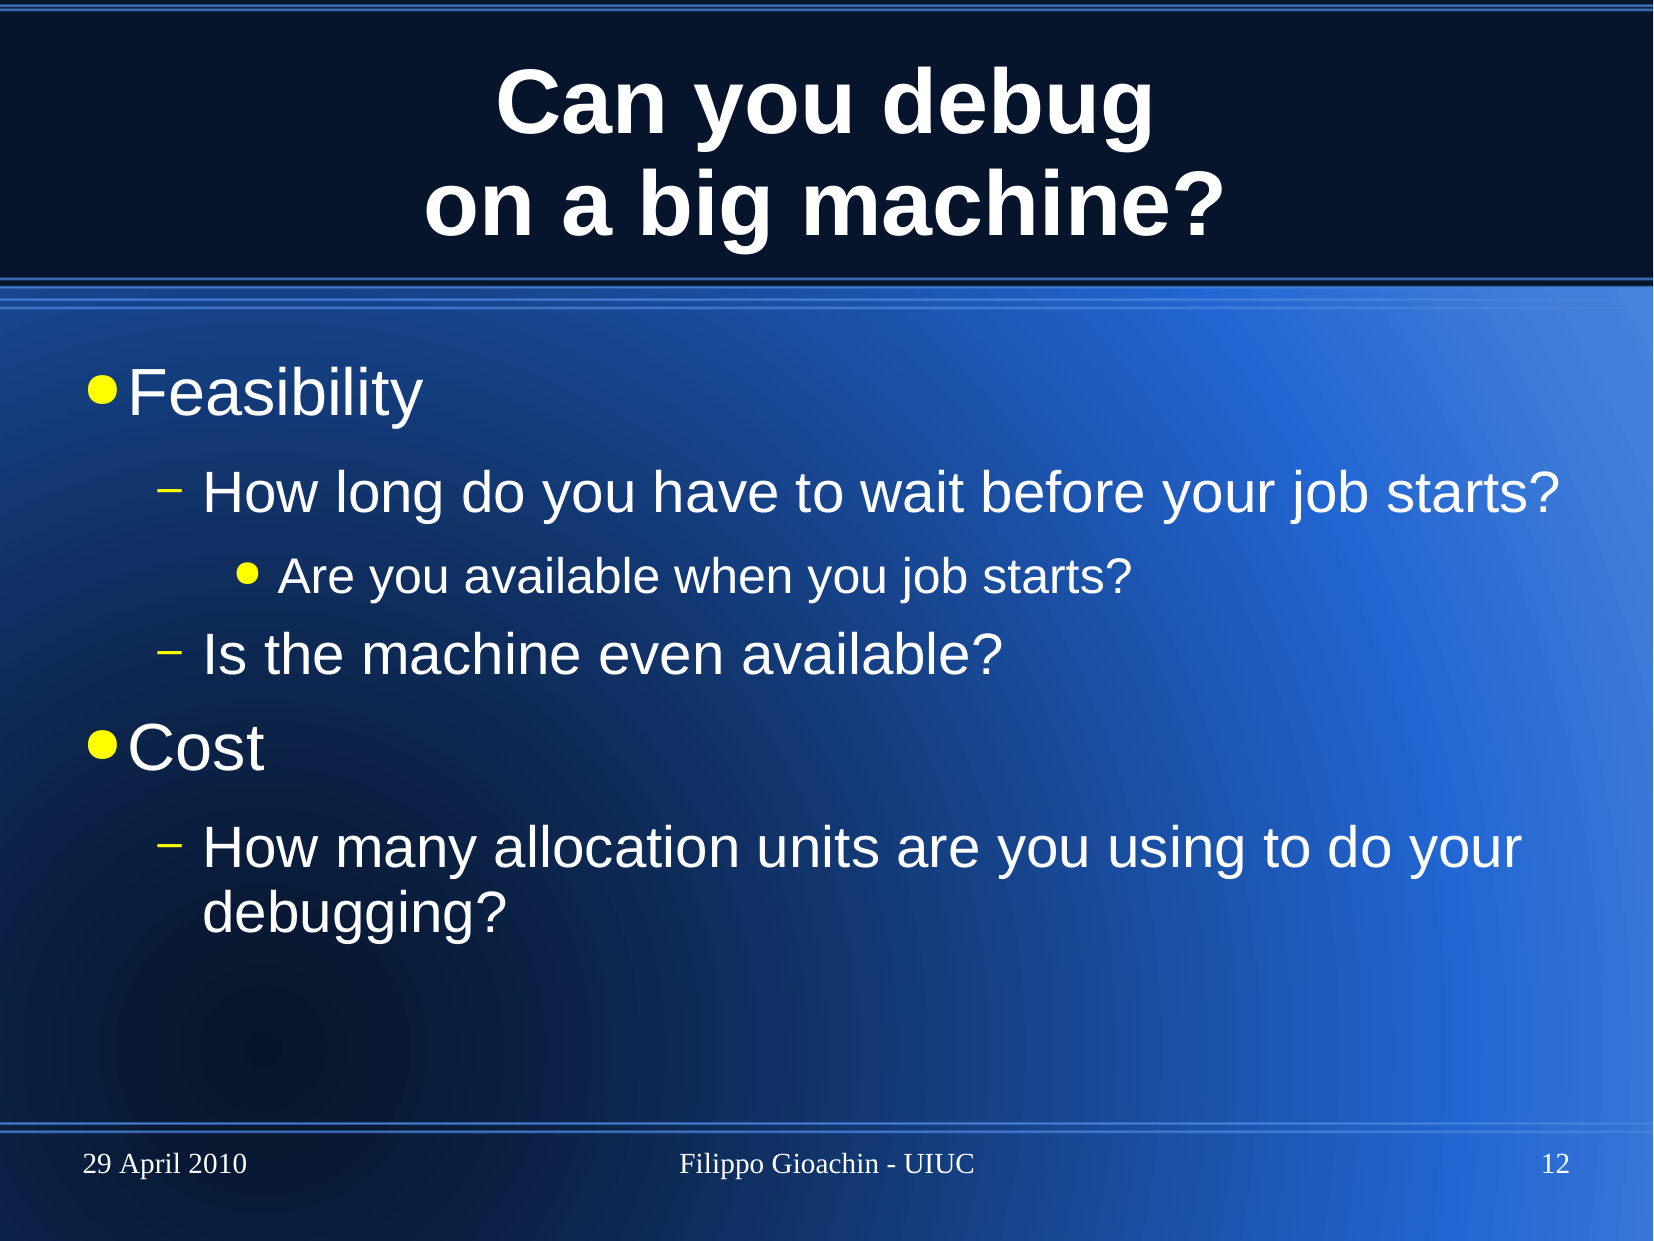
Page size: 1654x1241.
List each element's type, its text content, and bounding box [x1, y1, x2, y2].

list Feasibility How long do you have to wait before your job starts? Are you available when you job starts? Is the machine even available? Cost How many allocation units are you using to do your debugging? [82, 355, 1571, 1174]
title Can you debug on a big machine? [82, 50, 1571, 256]
picture [0, 0, 1654, 1241]
